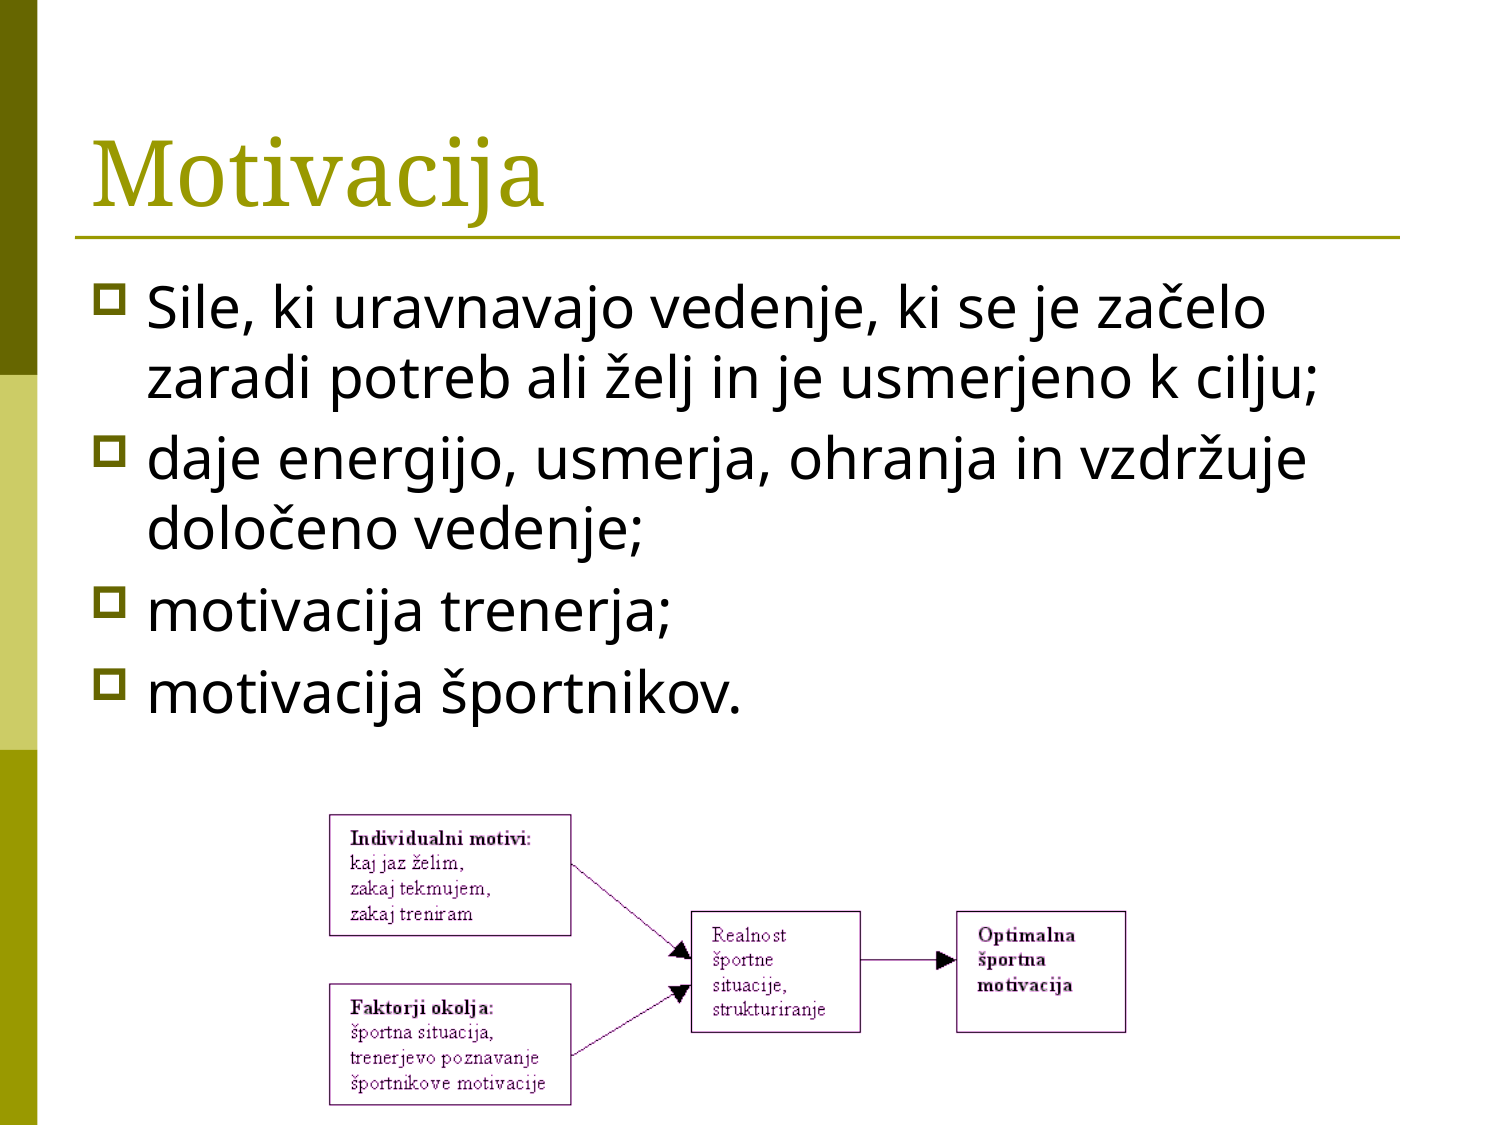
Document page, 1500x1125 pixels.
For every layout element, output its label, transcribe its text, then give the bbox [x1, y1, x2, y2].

list Sile, ki uravnavajo vedenje, ki se je začelo zaradi potreb ali želj in je usmerjeno k cilju; daje energijo, usmerja, ohranja in vzdržuje določeno vedenje; motivacija trenerja; motivacija športnikov. [75, 262, 1425, 1006]
title Motivacija [75, 45, 1425, 233]
picture [289, 1006, 1168, 1125]
